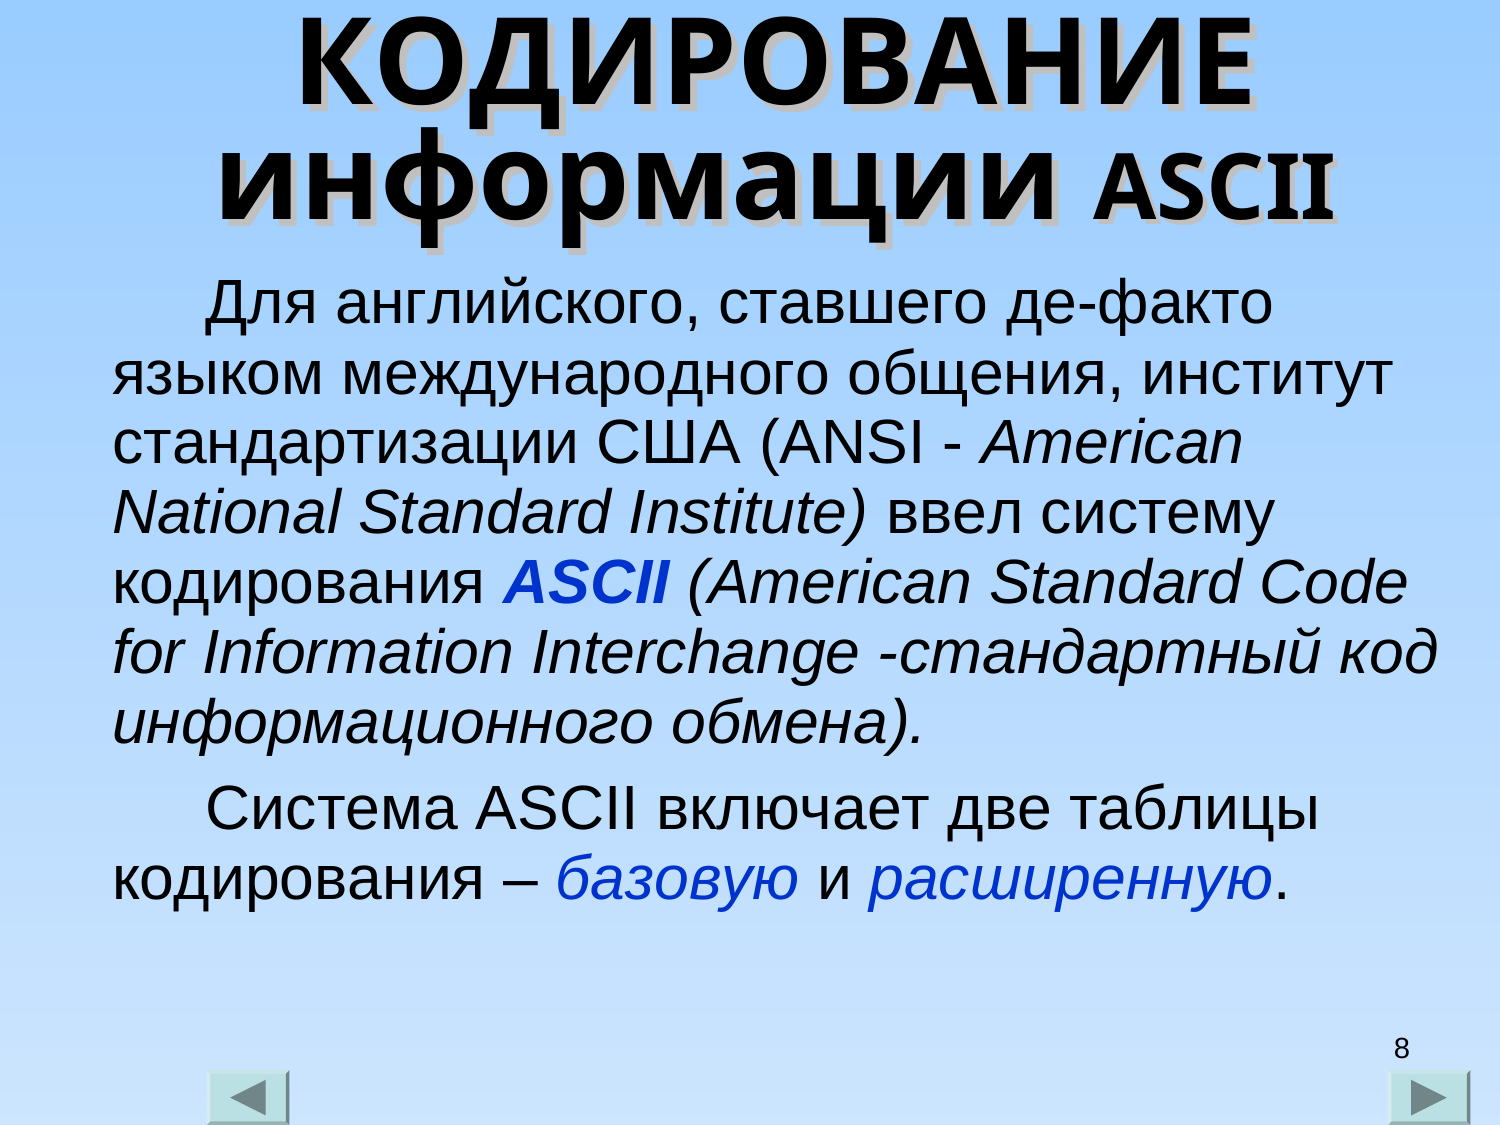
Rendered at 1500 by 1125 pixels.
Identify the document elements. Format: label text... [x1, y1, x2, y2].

title КОДИРОВАНИЕ информации ASCII [74, 0, 1475, 255]
text_box [208, 1070, 290, 1125]
text_box [1389, 1070, 1471, 1125]
list Для английского, ставшего де-факто языком международного общения, институт стандартизации США (ANSI - American National Standard Institute) ввел систему кодирования ASCII (American Standard Code for Information Interchange -стандартный код информационного обмена). Система ASCII включает две таблицы кодирования – базовую и расширенную. [41, 255, 1500, 1021]
